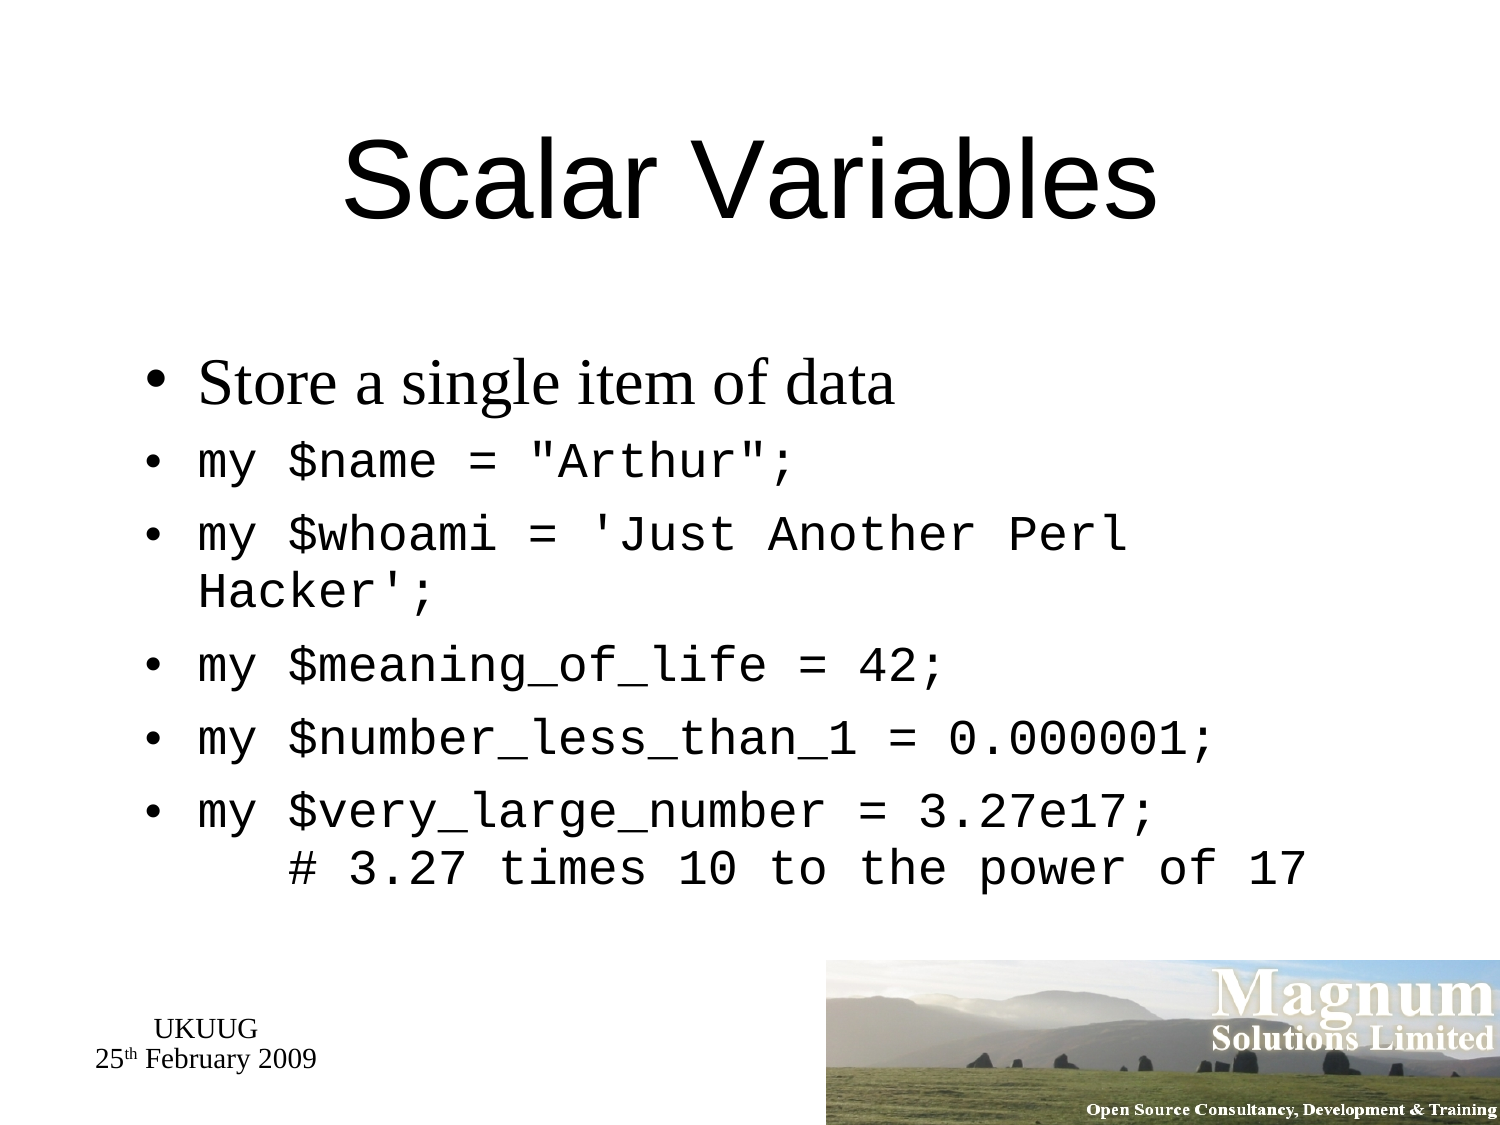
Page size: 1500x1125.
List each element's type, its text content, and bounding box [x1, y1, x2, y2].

title Scalar Variables [112, 62, 1388, 250]
picture [826, 960, 1500, 1125]
list Store a single item of data my $name = "Arthur"; my $whoami = 'Just Another Perl Hacker'; my $meaning_of_life = 42; my $number_less_than_1 = 0.000001; my $very_large_number = 3.27e17; # 3.27 times 10 to the power of 17 [112, 337, 1388, 1013]
